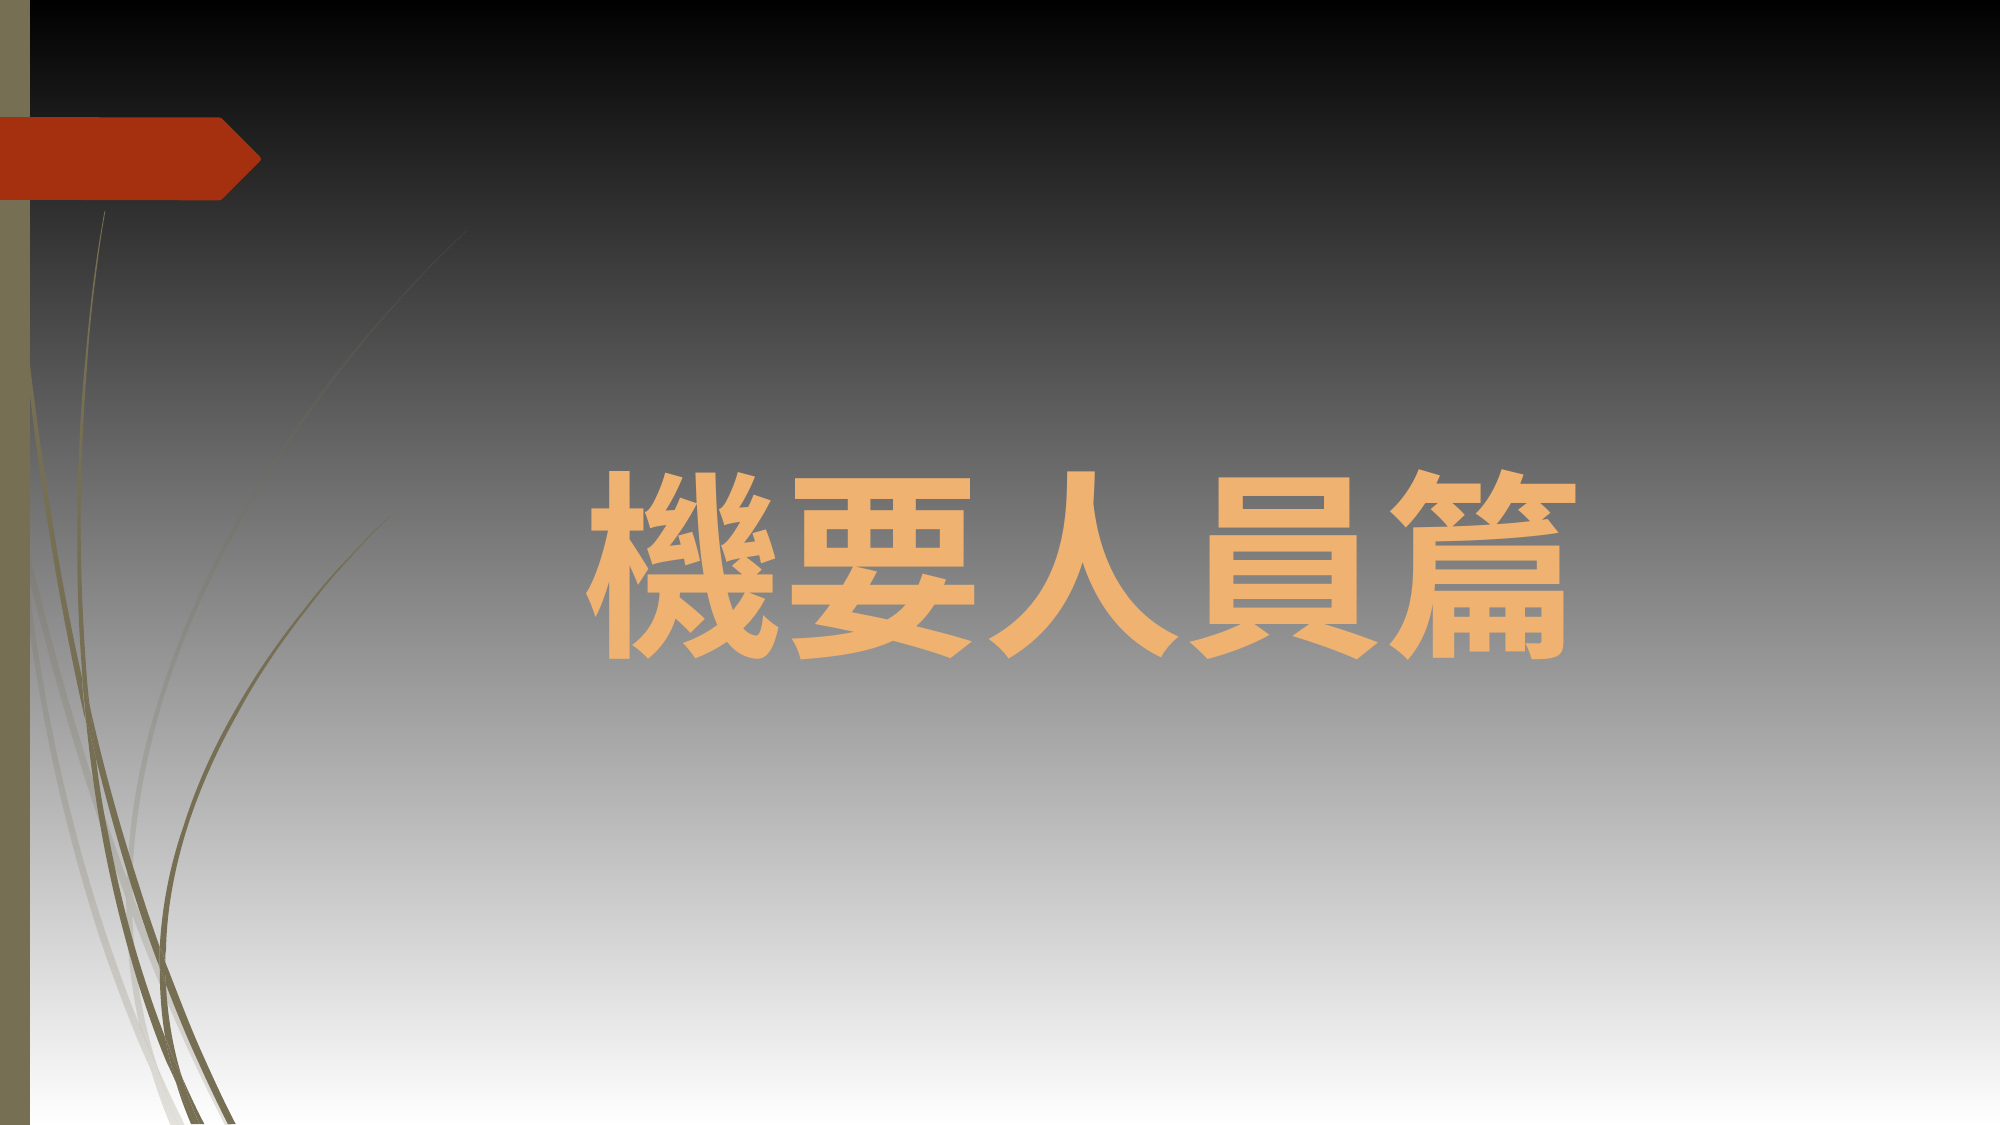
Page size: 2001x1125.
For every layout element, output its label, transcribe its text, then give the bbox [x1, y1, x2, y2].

text_box 機要人員篇 [364, 433, 1803, 689]
